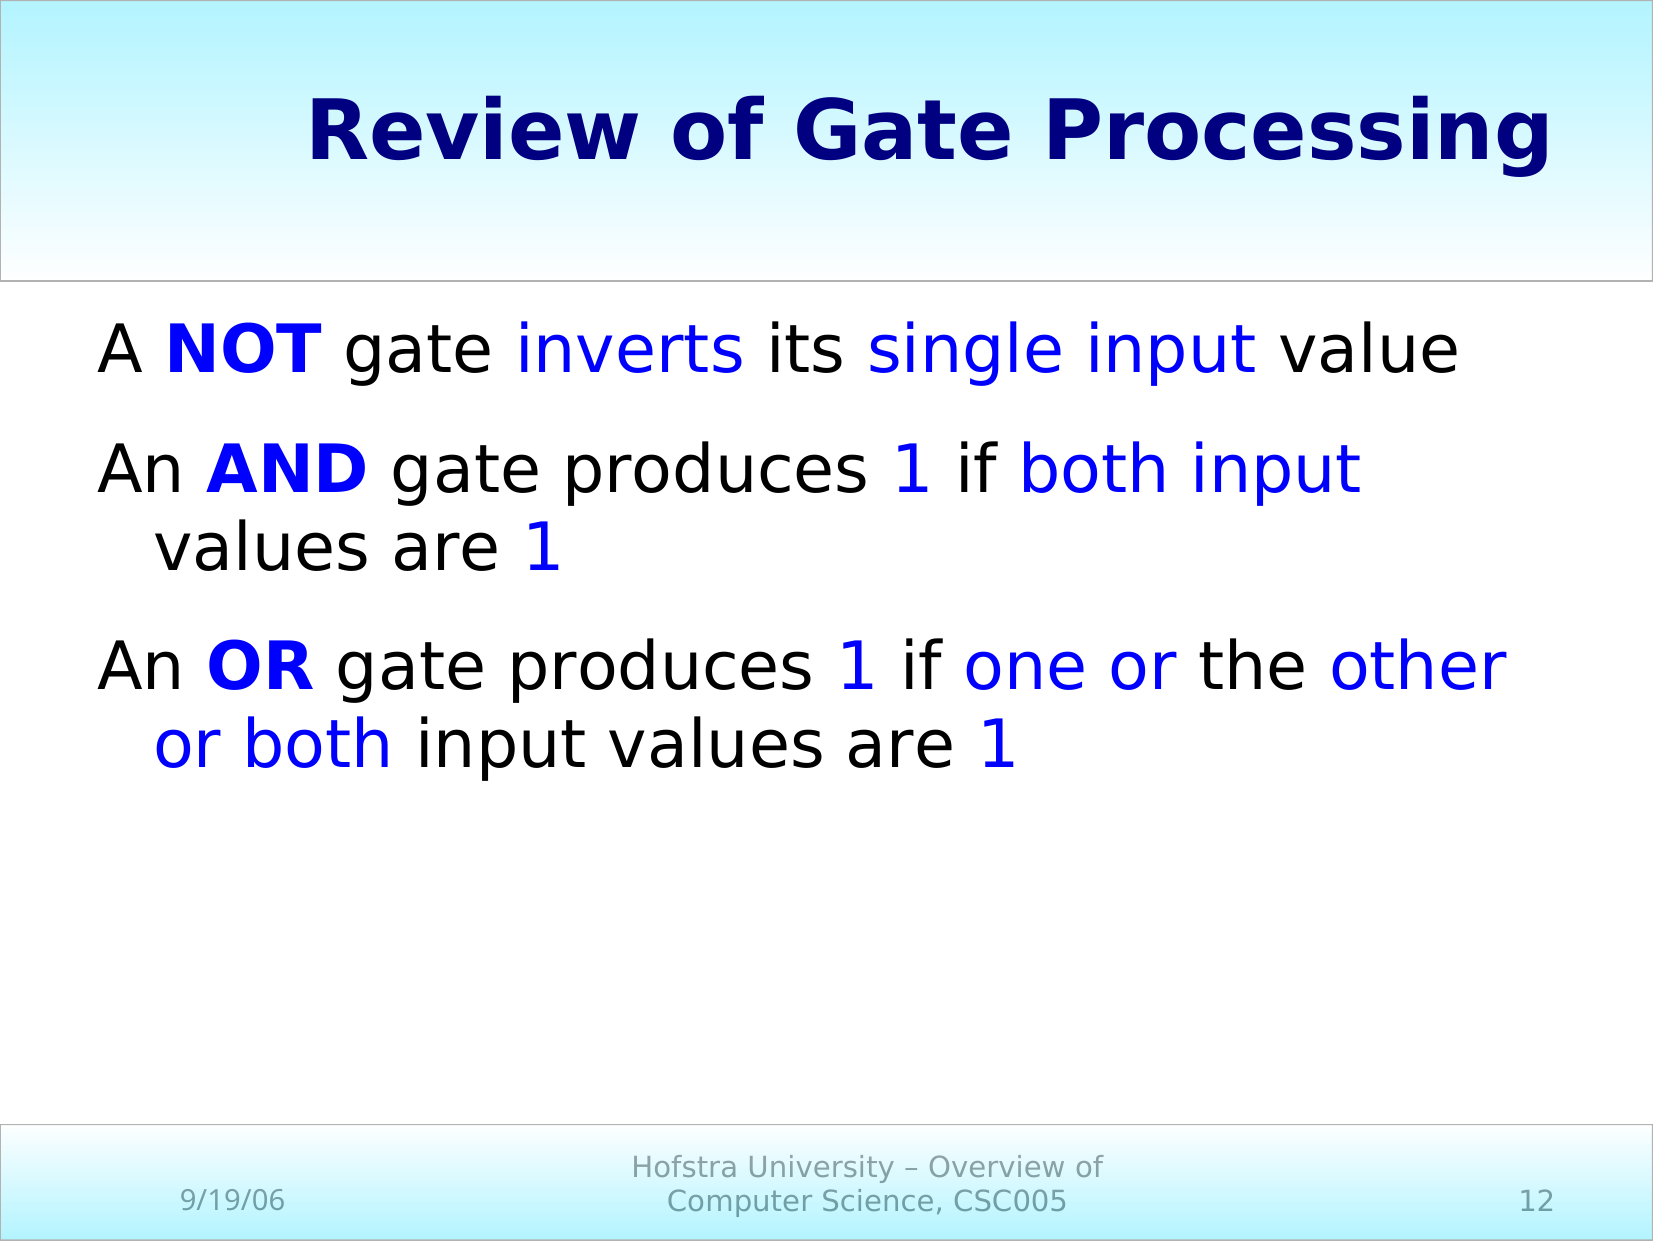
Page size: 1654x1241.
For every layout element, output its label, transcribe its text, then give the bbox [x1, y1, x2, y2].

list A NOT gate inverts its single input value An AND gate produces 1 if both input values are 1 An OR gate produces 1 if one or the other or both input values are 1 [82, 303, 1571, 1131]
title Review of Gate Processing [247, 12, 1612, 250]
